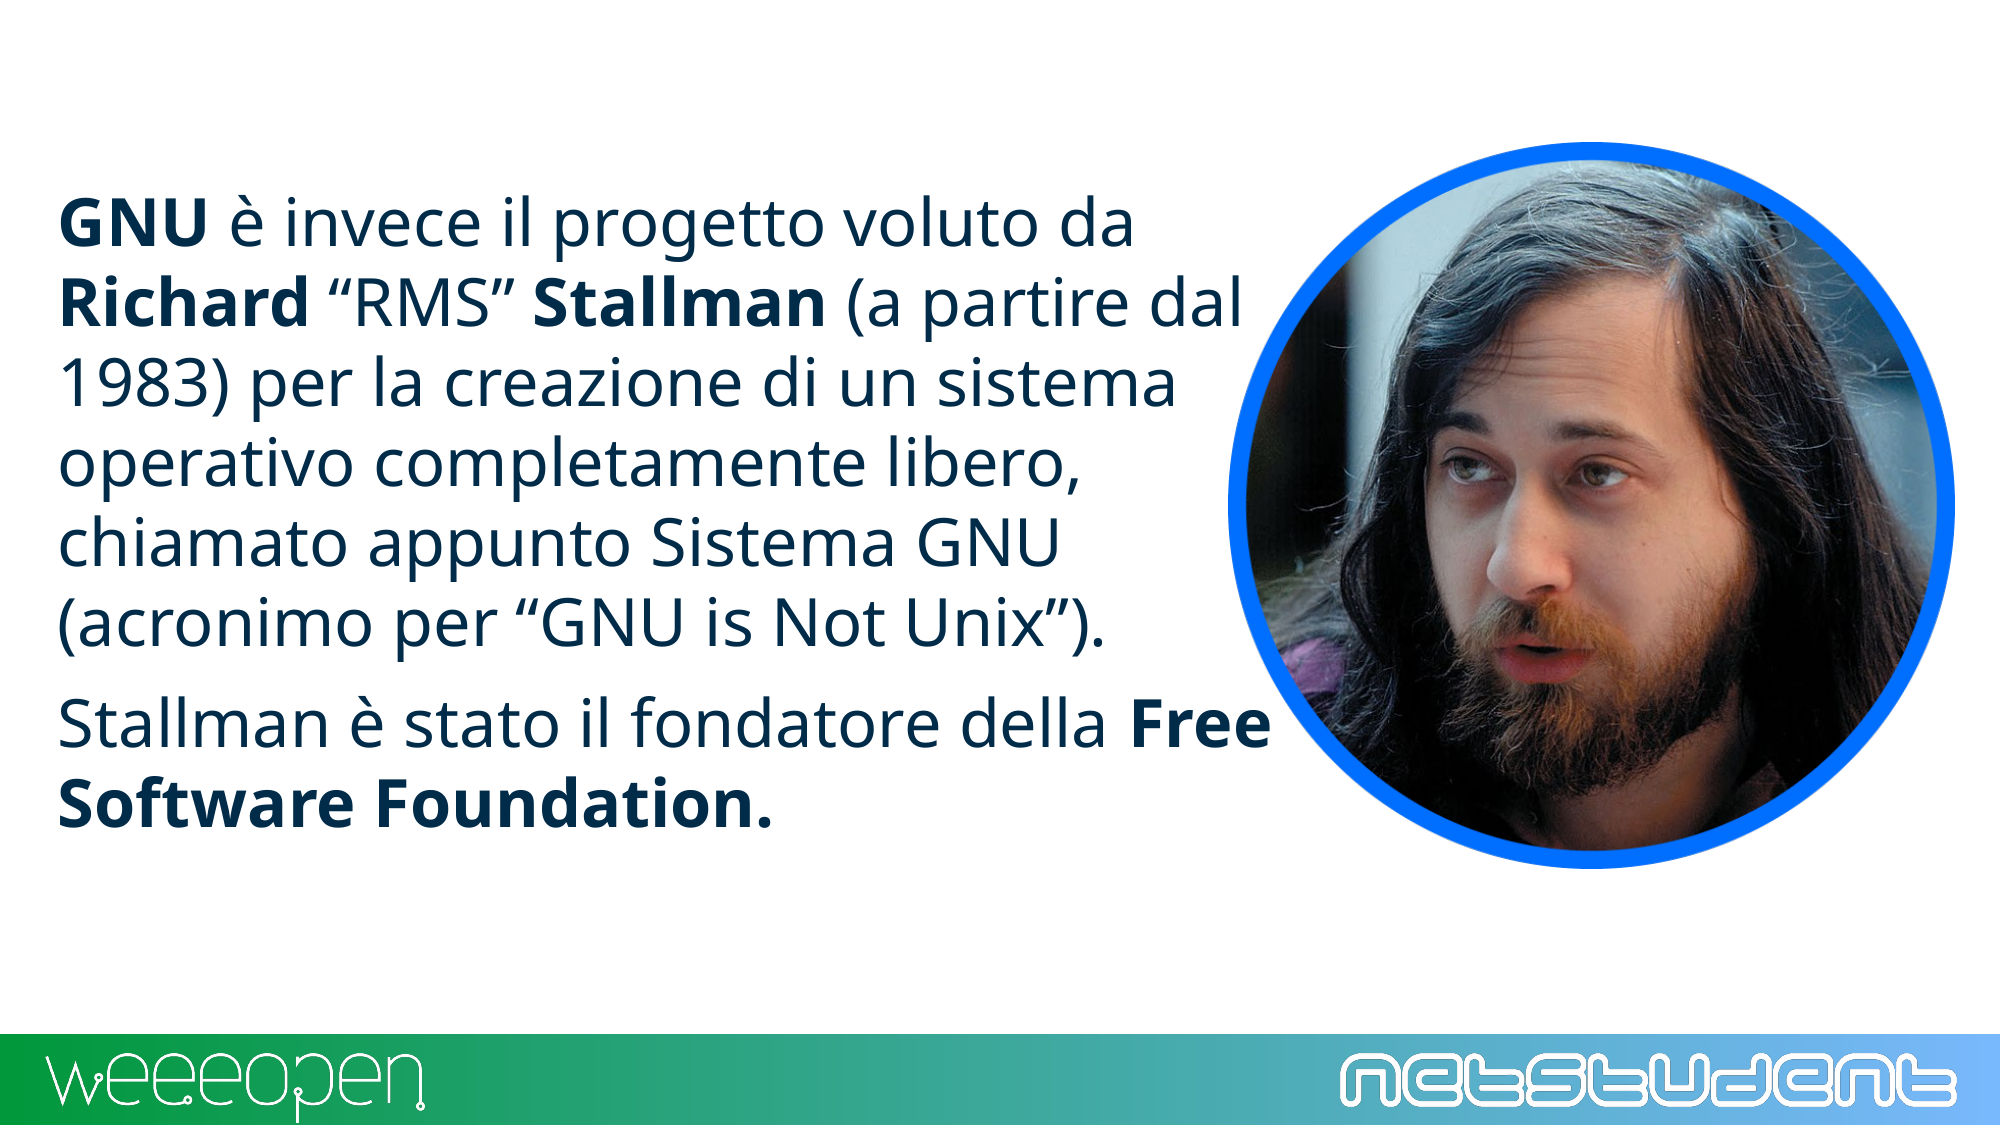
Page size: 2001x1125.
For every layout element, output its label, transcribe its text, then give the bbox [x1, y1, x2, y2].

text_box GNU è invece il progetto voluto da Richard “RMS” Stallman (a partire dal 1983) per la creazione di un sistema operativo completamente libero, chiamato appunto Sistema GNU (acronimo per “GNU is Not Unix”). Stallman è stato il fondatore della Free Software Foundation. [43, 172, 1311, 888]
picture [45, 1053, 425, 1123]
picture [1228, 142, 1955, 869]
picture [1340, 1053, 1957, 1107]
